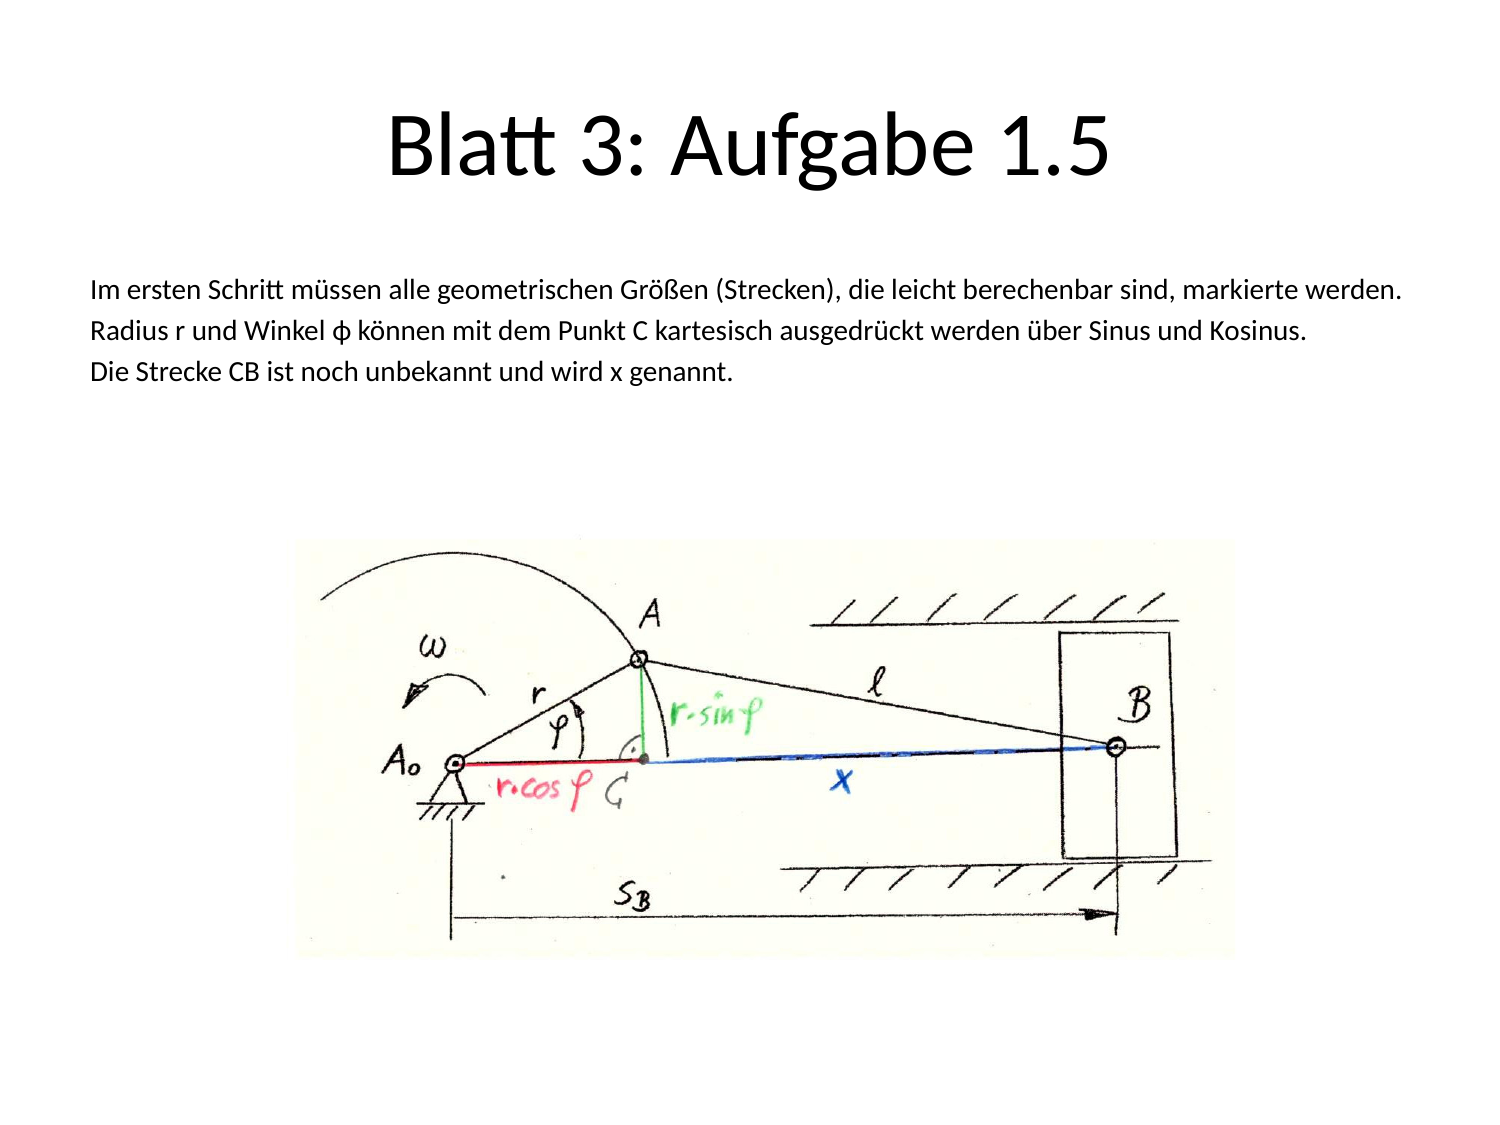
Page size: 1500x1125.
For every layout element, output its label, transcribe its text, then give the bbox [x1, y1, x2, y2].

picture [284, 527, 1247, 969]
title Blatt 3: Aufgabe 1.5 [75, 45, 1426, 233]
list Im ersten Schritt müssen alle geometrischen Größen (Strecken), die leicht berechenbar sind, markierte werden. Radius r und Winkel ϕ können mit dem Punkt C kartesisch ausgedrückt werden über Sinus und Kosinus. Die Strecke CB ist noch unbekannt und wird x genannt. [75, 262, 1426, 1005]
